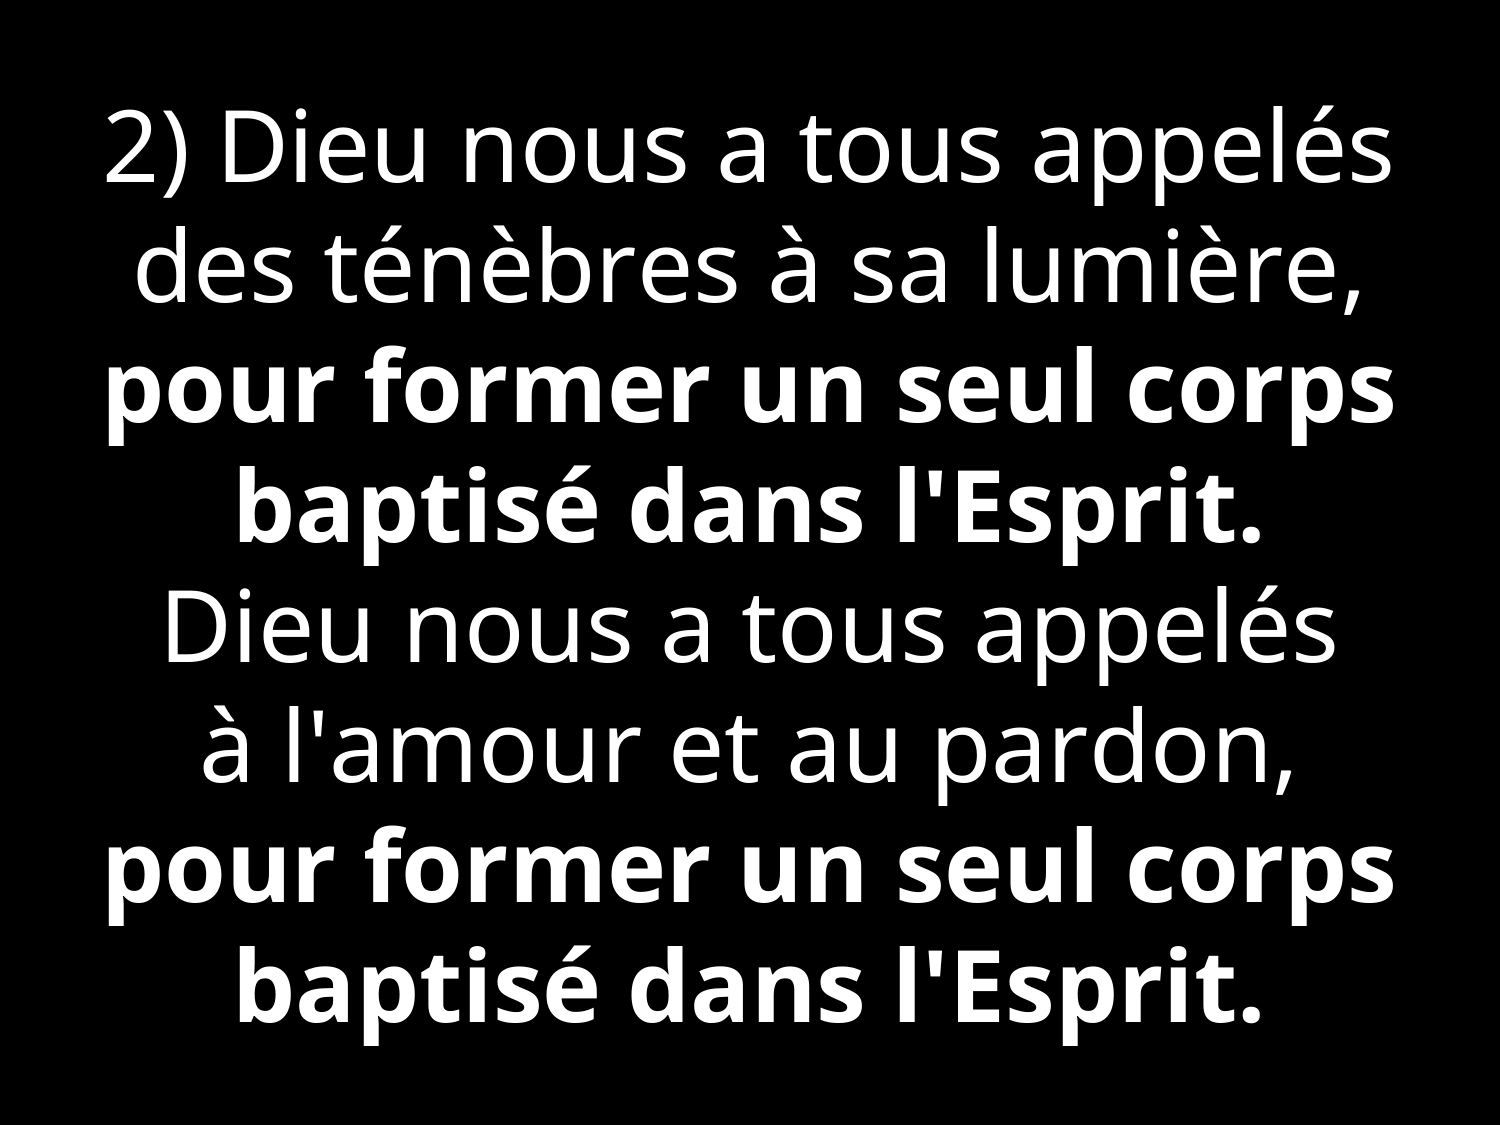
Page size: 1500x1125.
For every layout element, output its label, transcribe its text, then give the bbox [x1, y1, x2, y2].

title 2) Dieu nous a tous appelés des ténèbres à sa lumière, pour former un seul corps baptisé dans l'Esprit. Dieu nous a tous appelés à l'amour et au pardon, pour former un seul corps baptisé dans l'Esprit. [0, 0, 1500, 1125]
